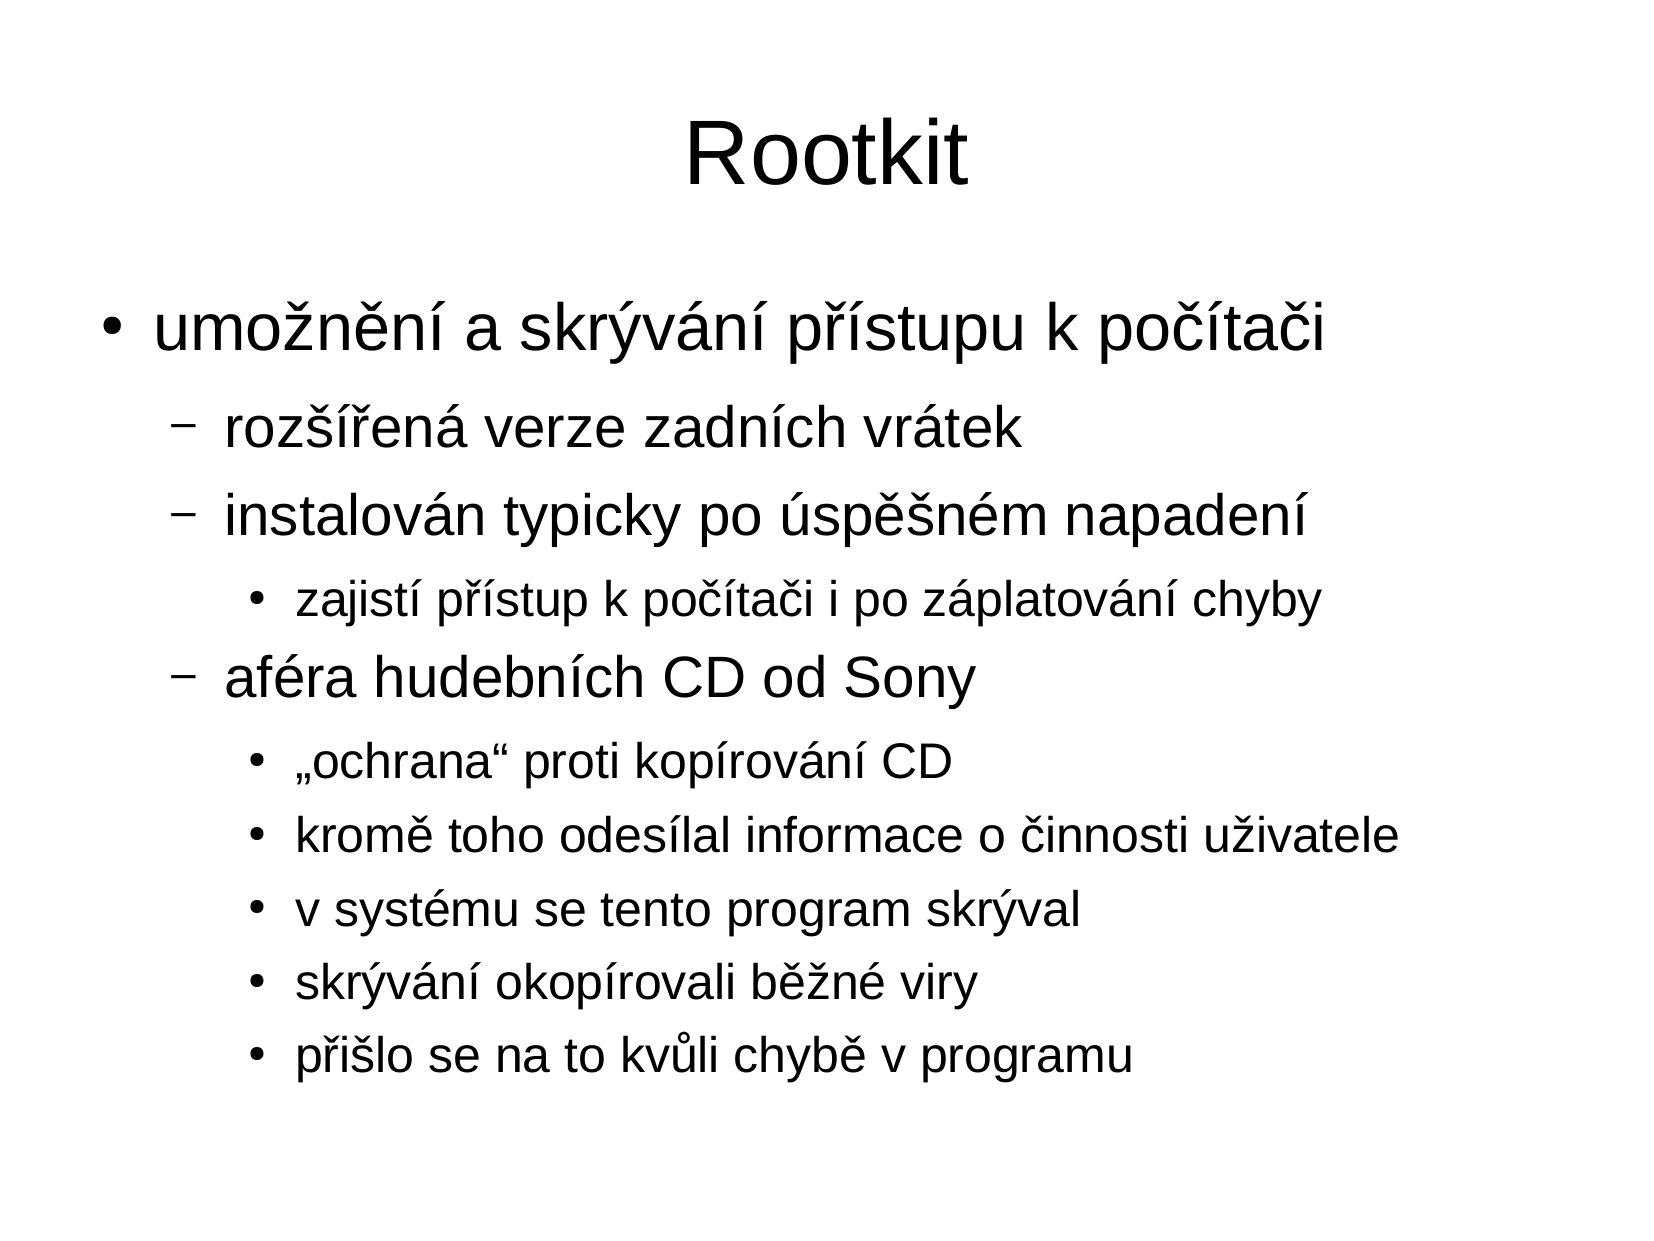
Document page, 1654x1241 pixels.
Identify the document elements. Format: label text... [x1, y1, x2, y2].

title Rootkit [82, 49, 1571, 257]
list umožnění a skrývání přístupu k počítači rozšířená verze zadních vrátek instalován typicky po úspěšném napadení zajistí přístup k počítači i po záplatování chyby aféra hudebních CD od Sony „ochrana“ proti kopírování CD kromě toho odesílal informace o činnosti uživatele v systému se tento program skrýval skrývání okopírovali běžné viry přišlo se na to kvůli chybě v programu [82, 290, 1571, 1109]
